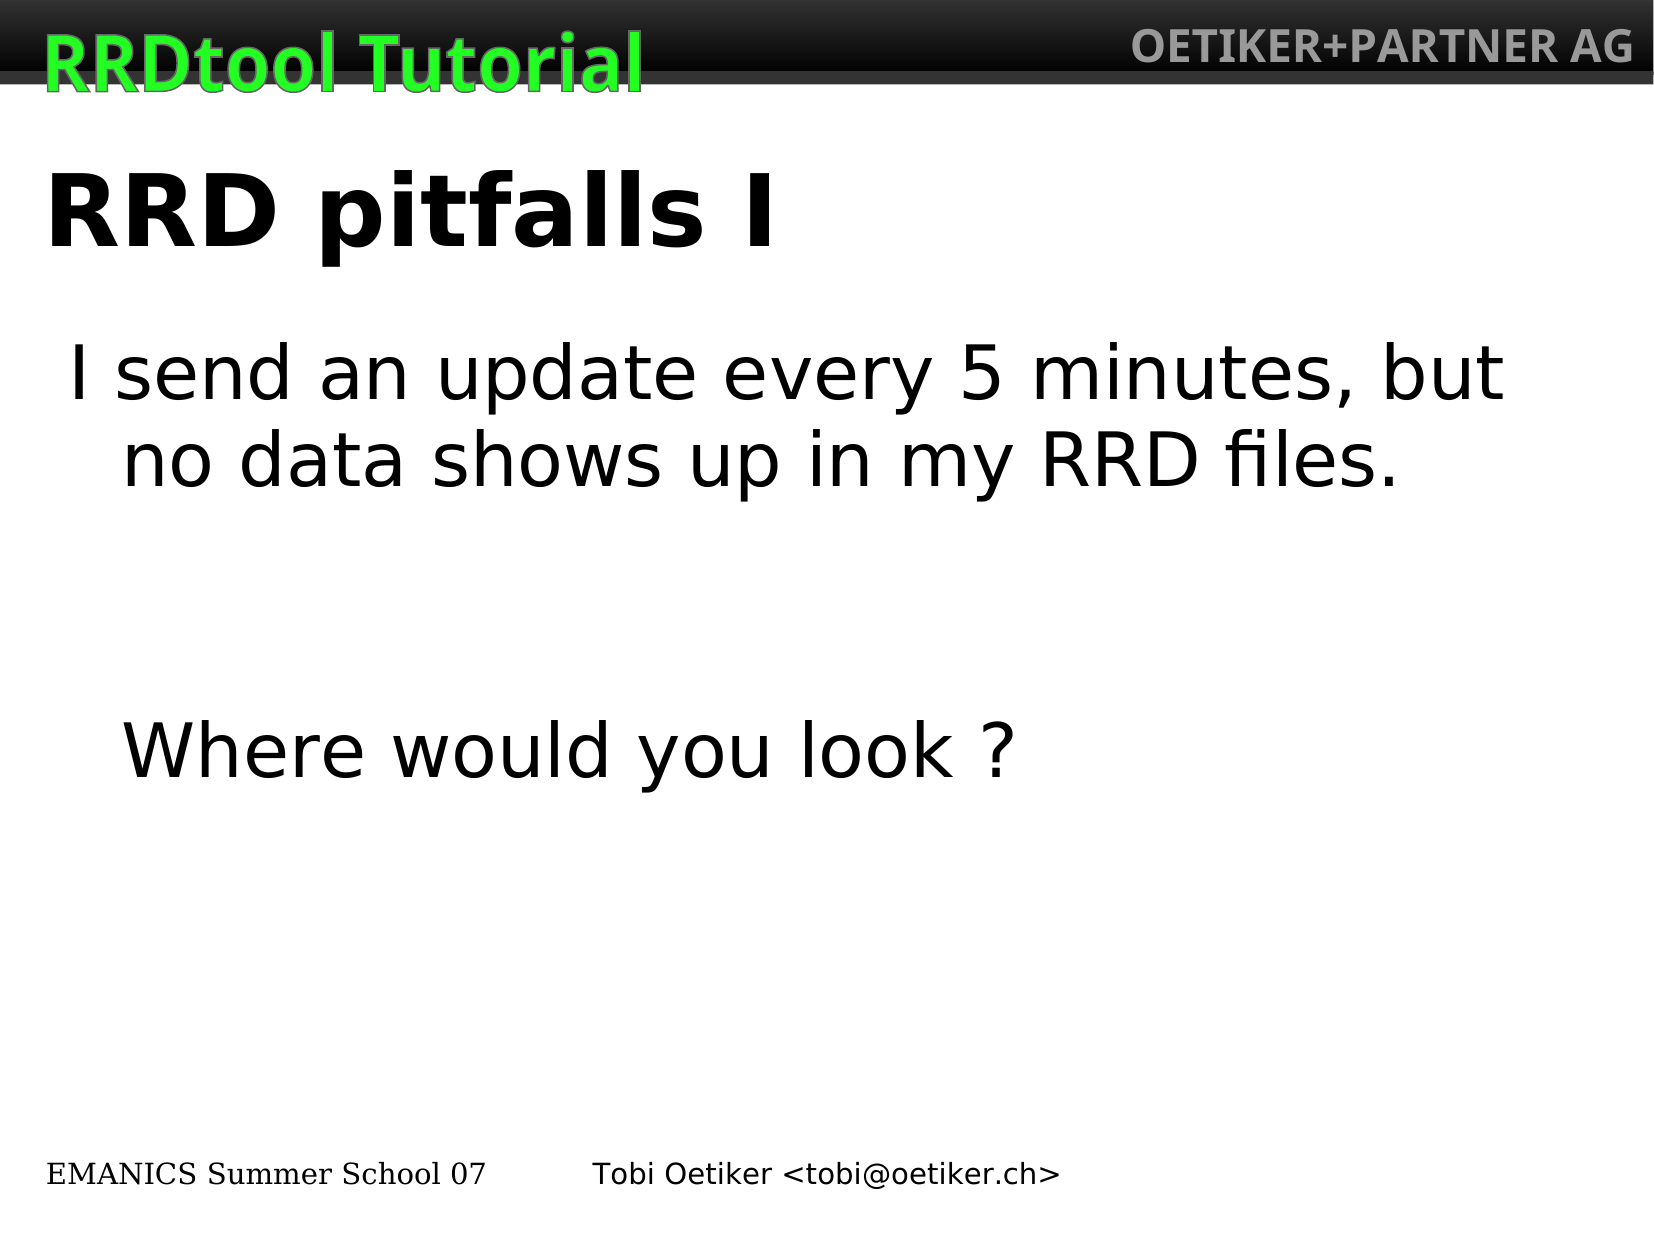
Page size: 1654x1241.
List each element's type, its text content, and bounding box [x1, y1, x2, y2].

list I send an update every 5 minutes, but no data shows up in my RRD files. Where would you look ? [50, 329, 1571, 1099]
title RRD pitfalls I [43, 137, 1582, 287]
